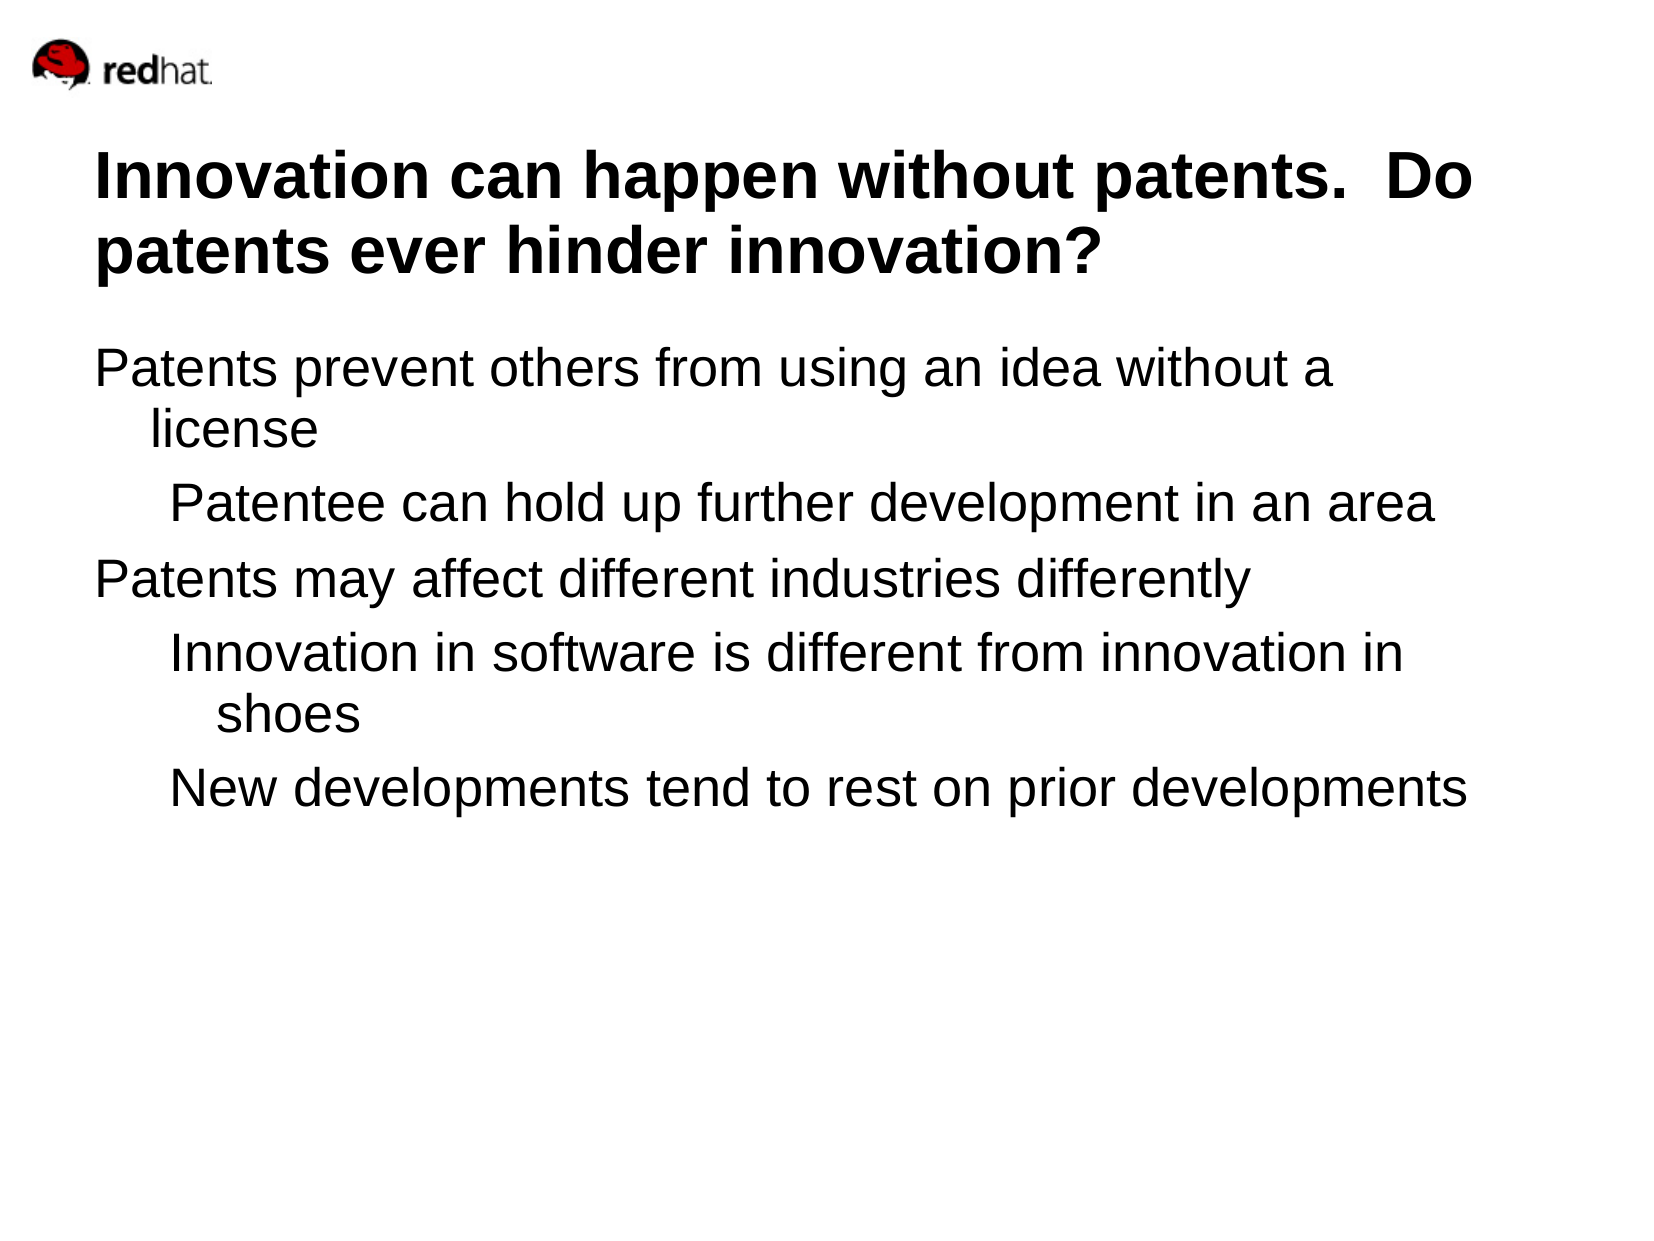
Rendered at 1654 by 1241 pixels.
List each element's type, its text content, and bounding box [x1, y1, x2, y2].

picture [31, 37, 212, 98]
list Patents prevent others from using an idea without a license Patentee can hold up further development in an area Patents may affect different industries differently Innovation in software is different from innovation in shoes New developments tend to rest on prior developments [94, 337, 1501, 1241]
title Innovation can happen without patents. Do patents ever hinder innovation? [94, 112, 1501, 315]
